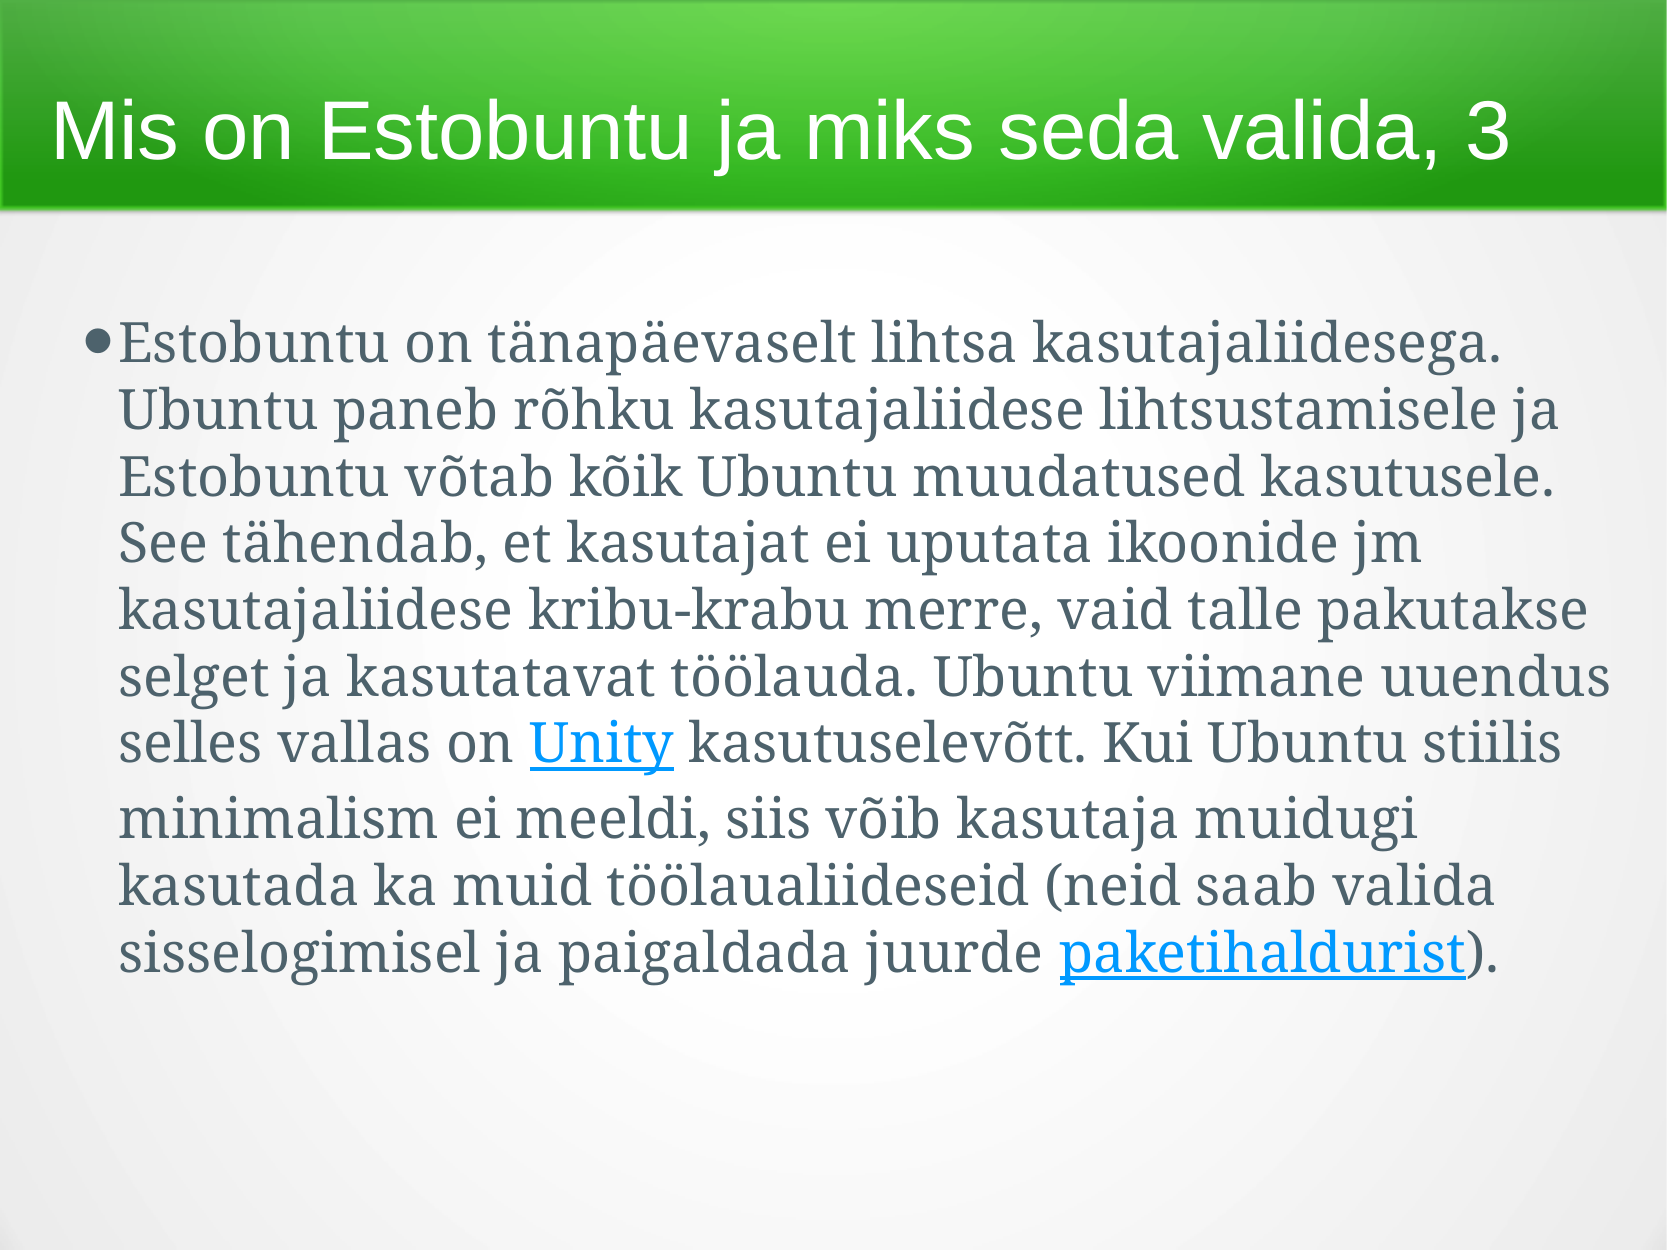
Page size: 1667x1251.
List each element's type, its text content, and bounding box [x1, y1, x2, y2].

list Estobuntu on tänapäevaselt lihtsa kasutajaliidesega. Ubuntu paneb rõhku kasutajaliidese lihtsustamisele ja Estobuntu võtab kõik Ubuntu muudatused kasutusele. See tähendab, et kasutajat ei uputata ikoonide jm kasutajaliidese kribu-krabu merre, vaid talle pakutakse selget ja kasutatavat töölauda. Ubuntu viimane uuendus selles vallas on Unity kasutuselevõtt. Kui Ubuntu stiilis minimalism ei meeldi, siis võib kasutaja muidugi kasutada ka muid töölaualiideseid (neid saab valida sisselogimisel ja paigaldada juurde paketihaldurist). [49, 300, 1630, 1213]
picture [0, 0, 1667, 1250]
title Mis on Estobuntu ja miks seda valida, 3 [50, 84, 1630, 178]
